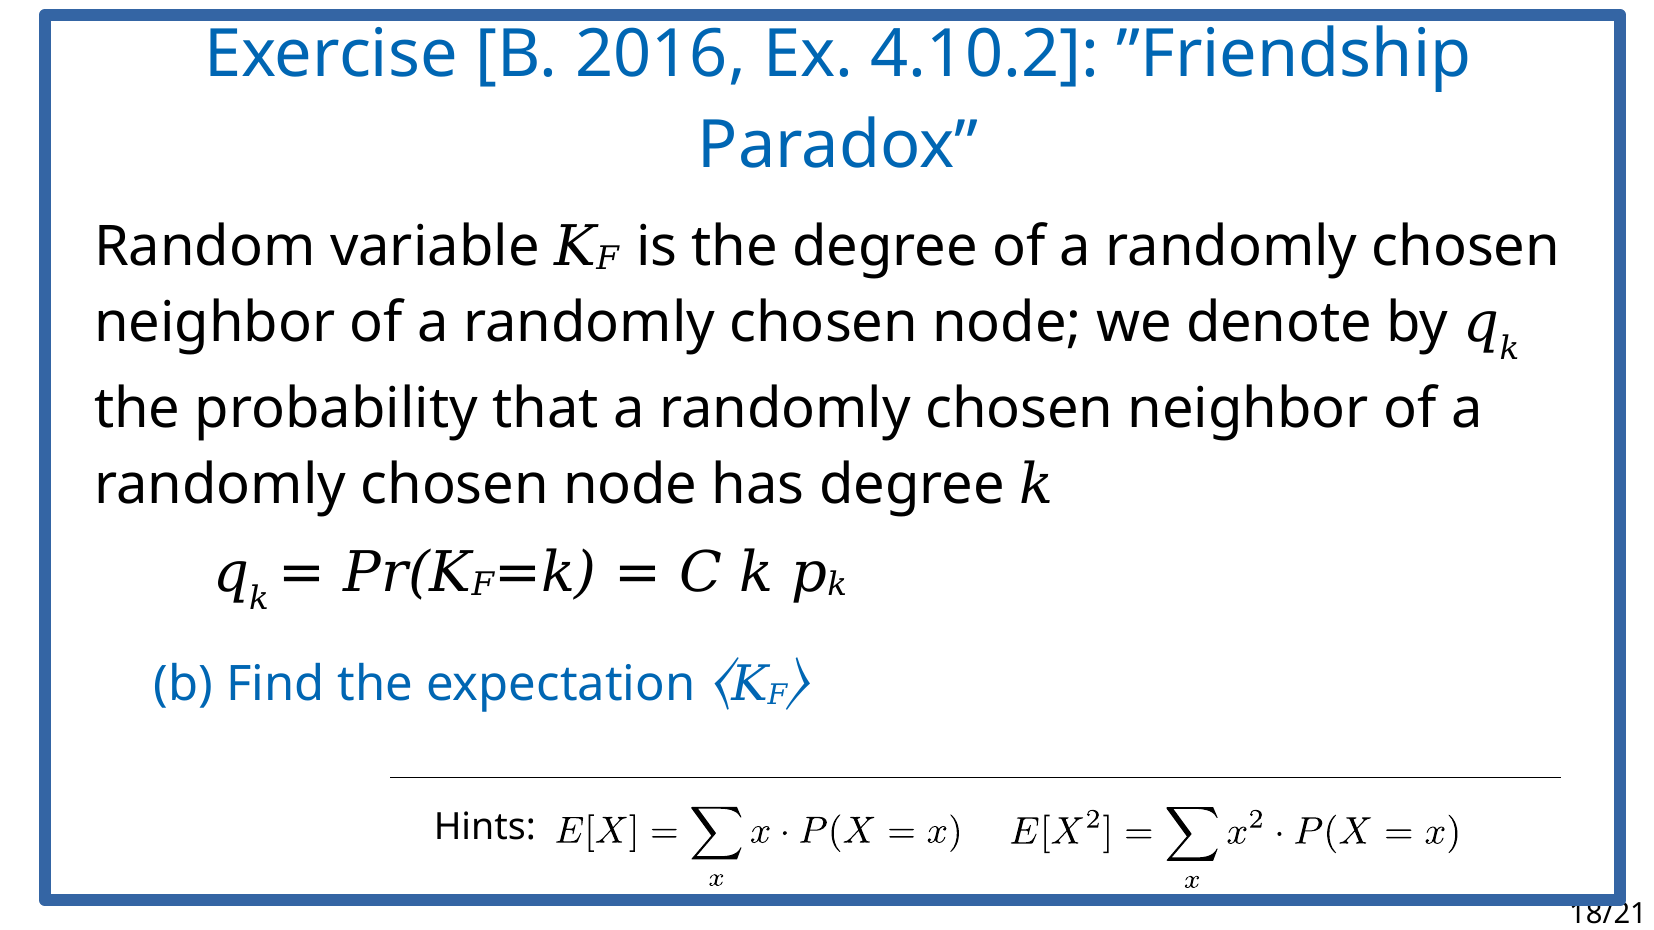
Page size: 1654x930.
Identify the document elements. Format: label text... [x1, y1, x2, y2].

title Exercise [B. 2016, Ex. 4.10.2]: ”Friendship Paradox” [94, 26, 1583, 166]
list Random variable KF is the degree of a randomly chosen neighbor of a randomly chosen node; we denote by qk the probability that a randomly chosen neighbor of a randomly chosen node has degree k qk = Pr(KF=k) = C k pk (b) Find the expectation 〈KF〉 [94, 205, 1583, 721]
picture [554, 803, 963, 886]
text_box Hints: [419, 792, 615, 862]
picture [1009, 803, 1462, 888]
